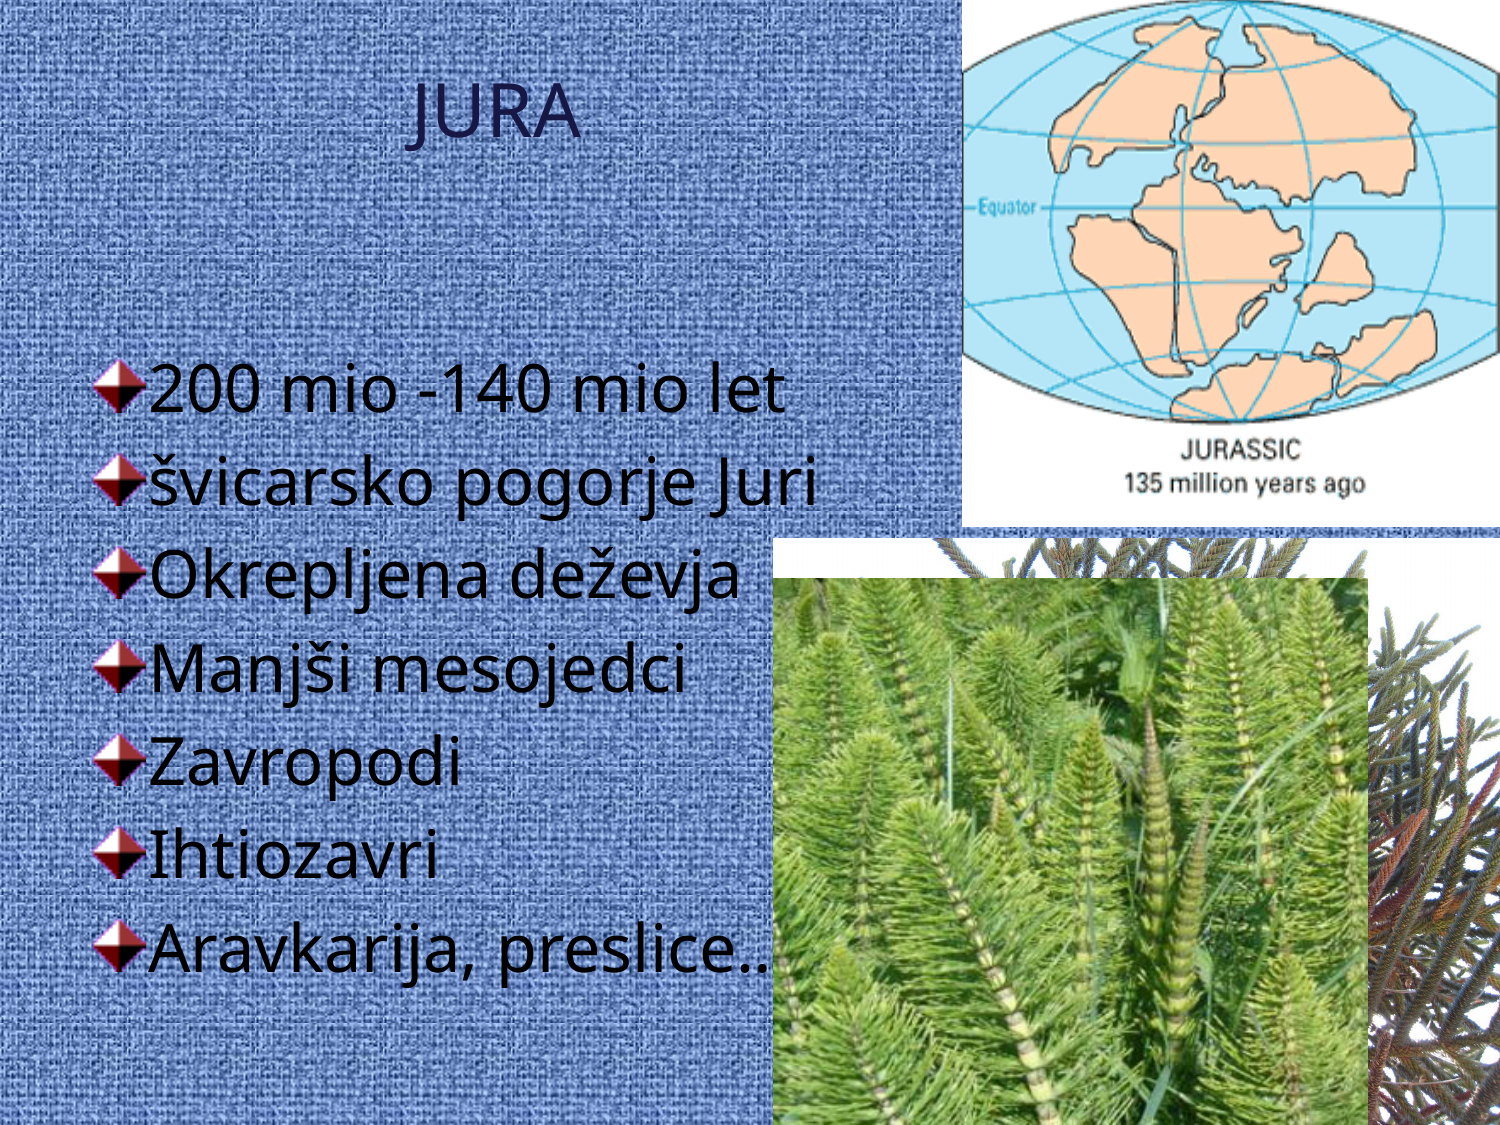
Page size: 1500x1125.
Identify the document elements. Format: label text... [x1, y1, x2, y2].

list 200 mio -140 mio let švicarsko pogorje Juri Okrepljena deževja Manjši mesojedci Zavropodi Ihtiozavri Aravkarija, preslice… [76, 338, 1427, 1057]
text_box JURA [183, 54, 810, 315]
picture [0, 0, 1500, 1125]
